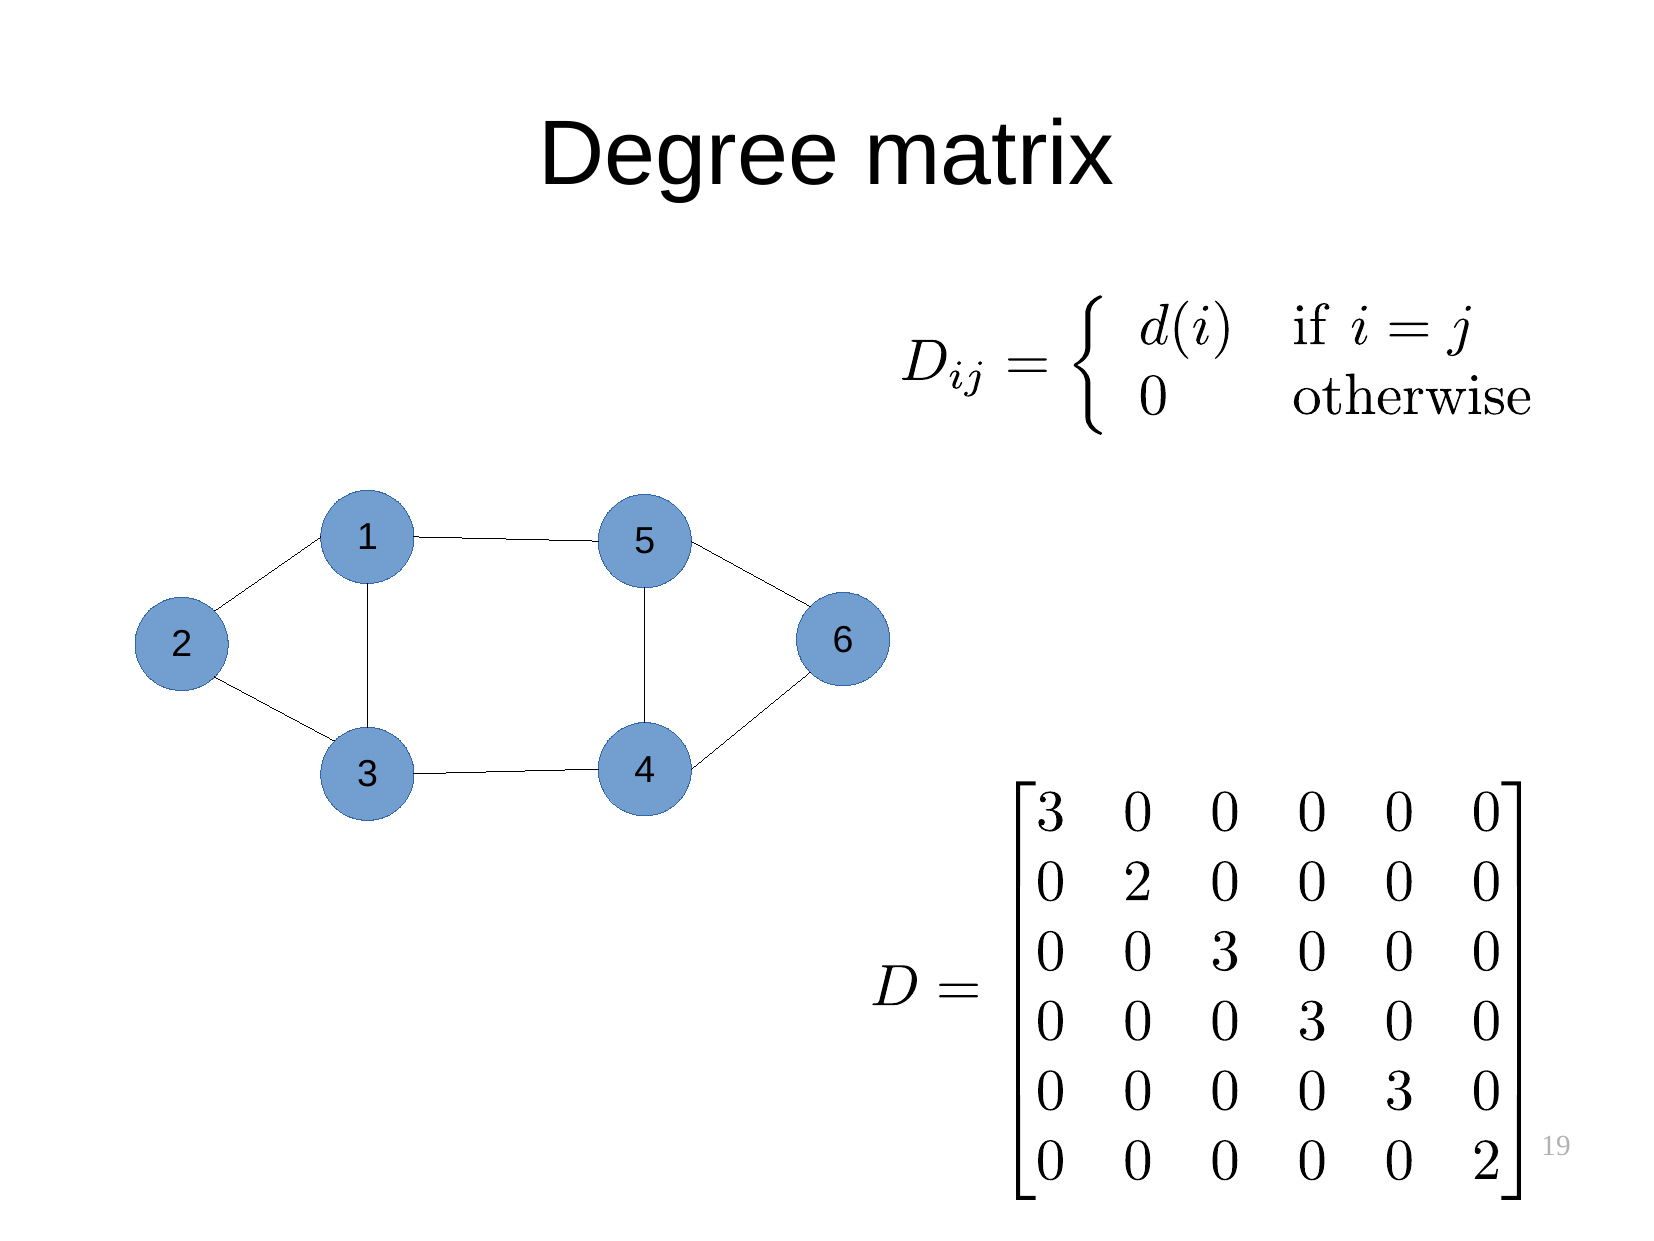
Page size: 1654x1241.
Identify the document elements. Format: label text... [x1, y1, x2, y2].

text_box 4 [598, 722, 692, 816]
text_box 6 [796, 592, 890, 686]
text_box 5 [598, 494, 692, 588]
text_box [870, 781, 1540, 1201]
text_box 3 [320, 727, 414, 821]
text_box [899, 295, 1532, 436]
text_box 2 [135, 597, 229, 691]
title Degree matrix [82, 49, 1571, 257]
text_box 1 [320, 490, 414, 584]
